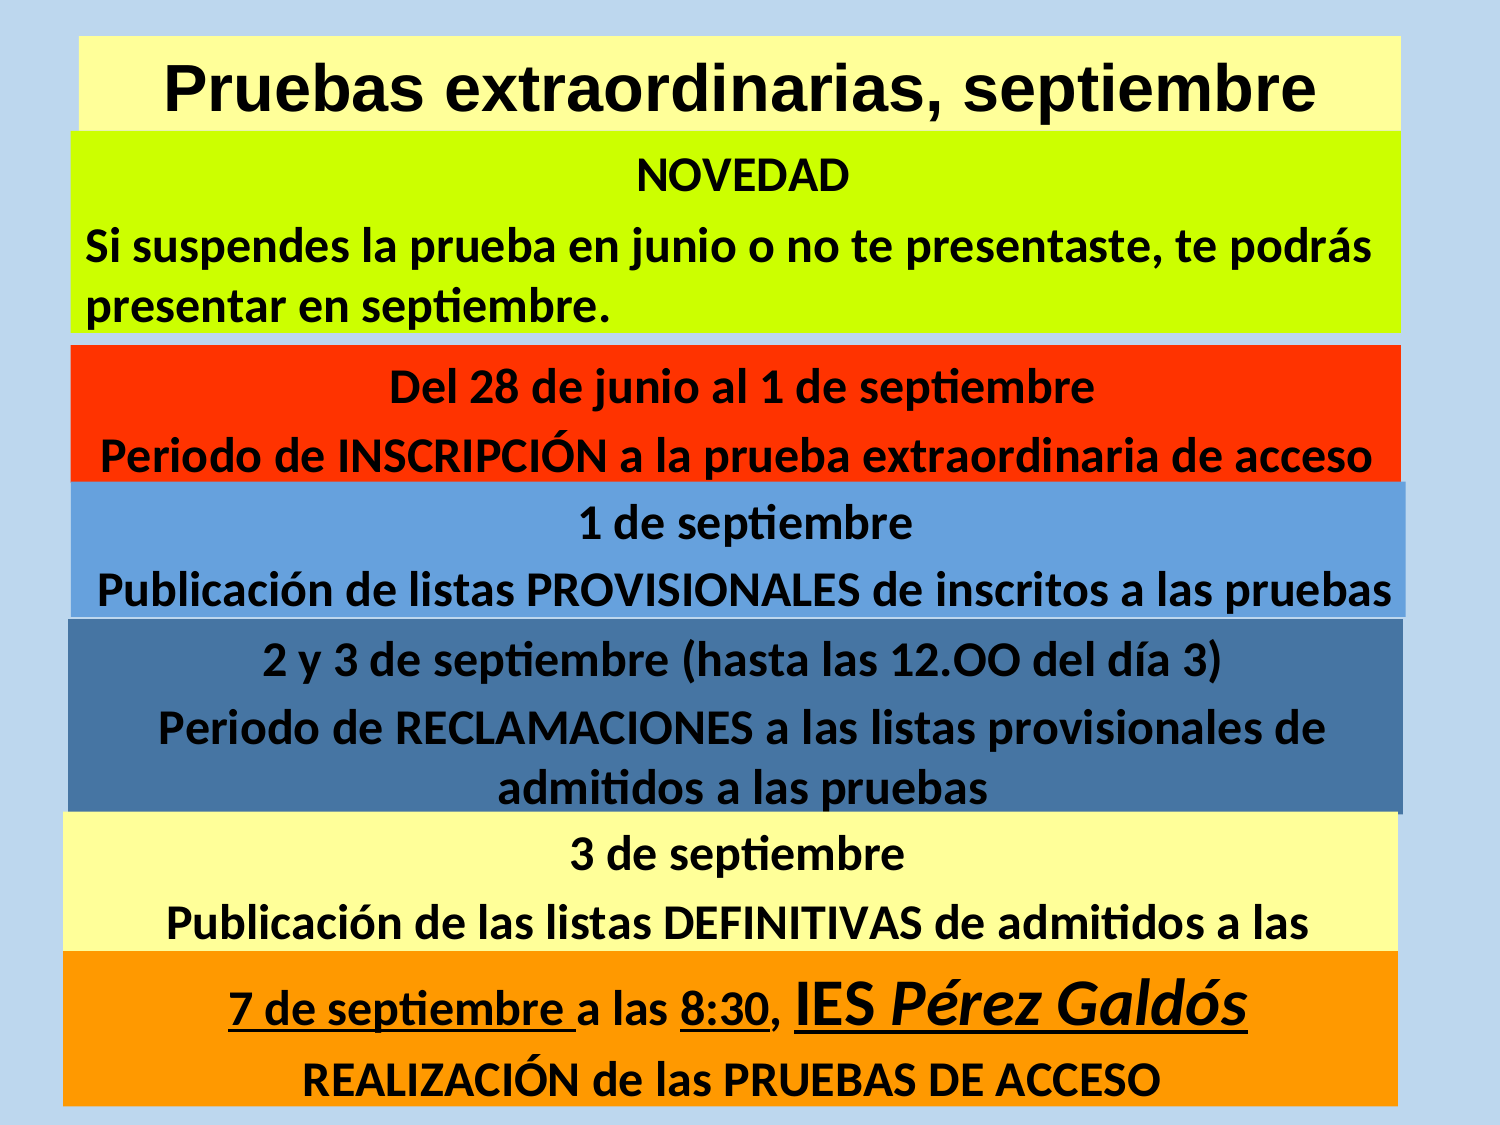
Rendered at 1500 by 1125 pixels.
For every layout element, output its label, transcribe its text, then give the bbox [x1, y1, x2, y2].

text_box Pruebas extraordinarias, septiembre [78, 36, 1401, 131]
text_box 2 y 3 de septiembre (hasta las 12.OO del día 3) Periodo de RECLAMACIONES a las listas provisionales de admitidos a las pruebas [68, 619, 1403, 815]
text_box 7 de septiembre a las 8:30, IES Pérez Galdós REALIZACIÓN de las PRUEBAS DE ACCESO [63, 951, 1398, 1107]
text_box NOVEDAD Si suspendes la prueba en junio o no te presentaste, te podrás presentar en septiembre. [70, 130, 1401, 333]
text_box 3 de septiembre Publicación de las listas DEFINITIVAS de admitidos a las pruebas [63, 811, 1398, 951]
text_box Del 28 de junio al 1 de septiembre Periodo de INSCRIPCIÓN a la prueba extraordinaria de acceso [70, 345, 1401, 481]
text_box 1 de septiembre Publicación de listas PROVISIONALES de inscritos a las pruebas [70, 481, 1406, 617]
